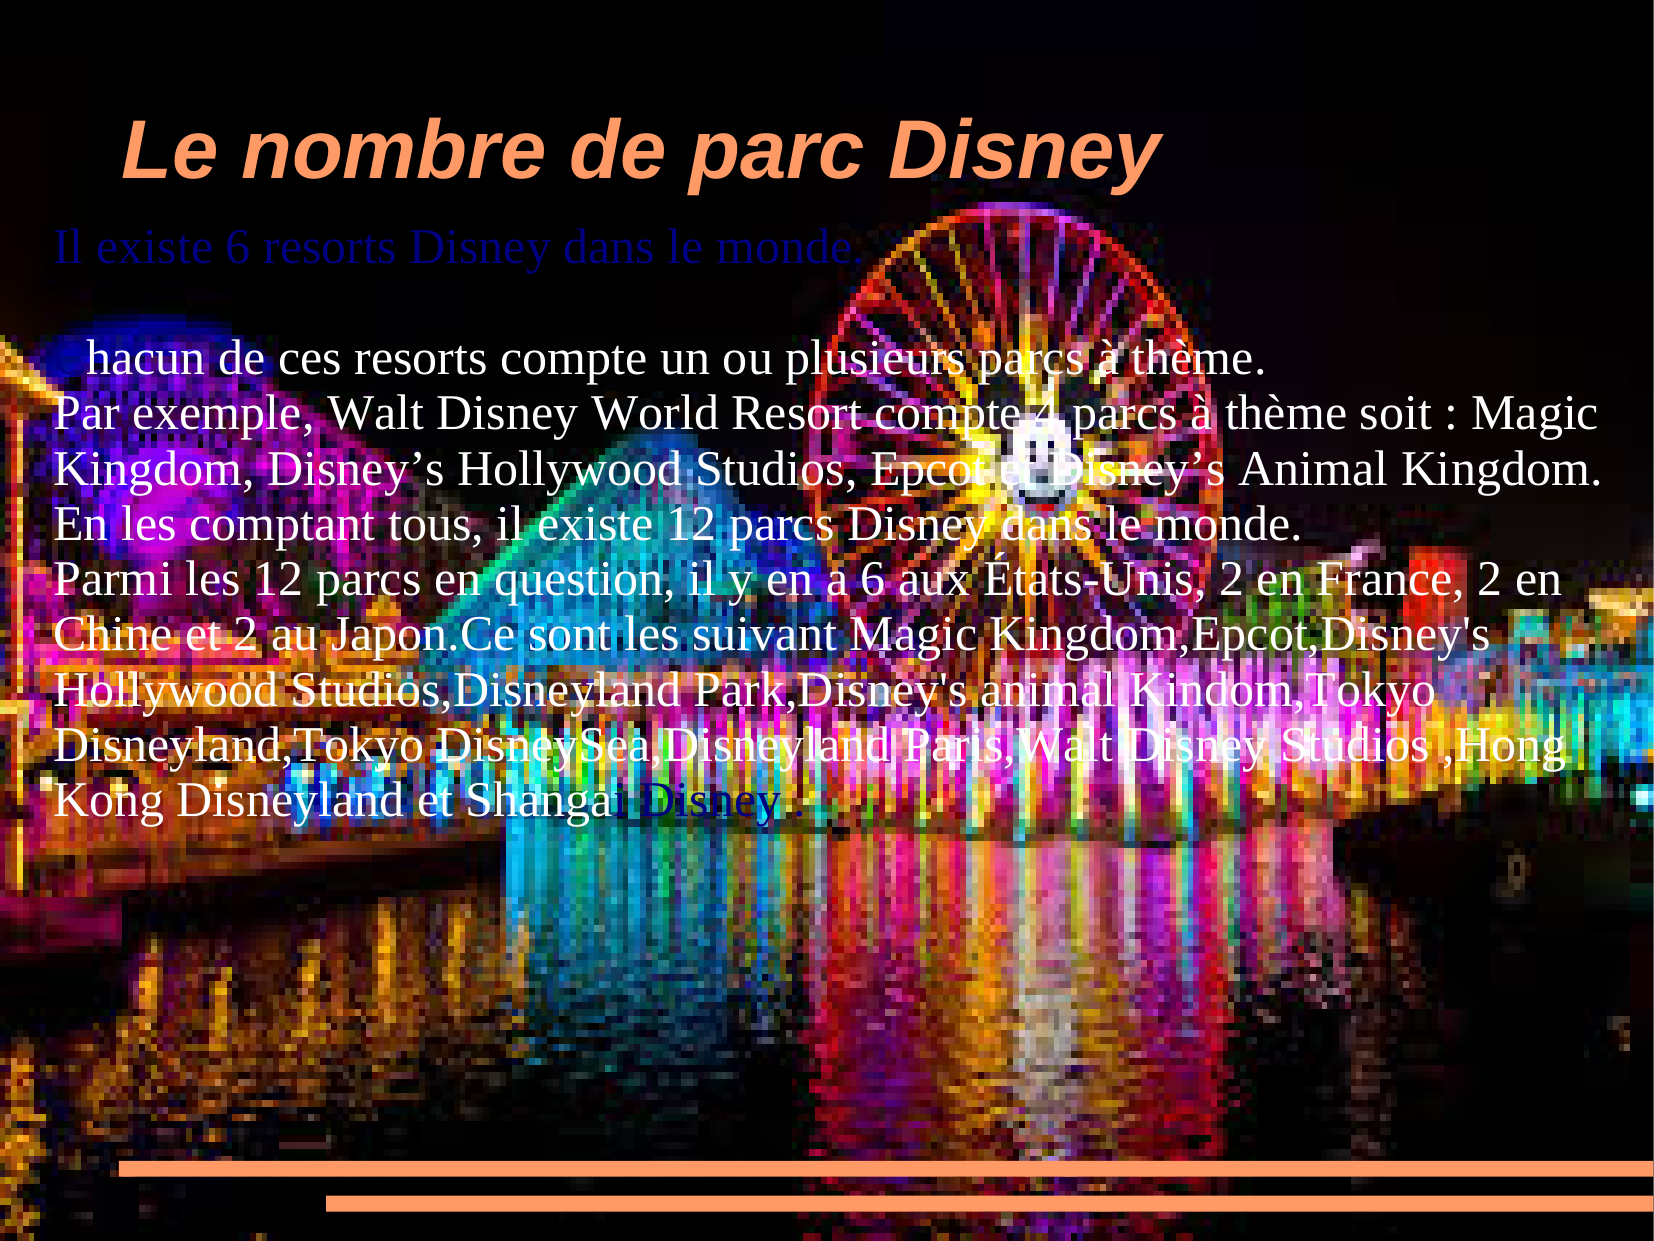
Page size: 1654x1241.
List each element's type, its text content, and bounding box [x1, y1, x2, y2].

text_box Il existe 6 resorts Disney dans le monde. Chacun de ces resorts compte un ou plusieurs parcs à thème. Par exemple, Walt Disney World Resort compte 4 parcs à thème soit : Magic Kingdom, Disney’s Hollywood Studios, Epcot et Disney’s Animal Kingdom. En les comptant tous, il existe 12 parcs Disney dans le monde. Parmi les 12 parcs en question, il y en a 6 aux États-Unis, 2 en France, 2 en Chine et 2 au Japon.Ce sont les suivant Magic Kingdom,Epcot,Disney's Hollywood Studios,Disneyland Park,Disney's animal Kindom,Tokyo Disneyland,Tokyo DisneySea,Disneyland Paris,Walt Disney Studios ,Hong Kong Disneyland et Shangai Disney . [53, 219, 1654, 839]
picture [0, 0, 1654, 1241]
title Le nombre de parc Disney [121, 46, 1534, 219]
